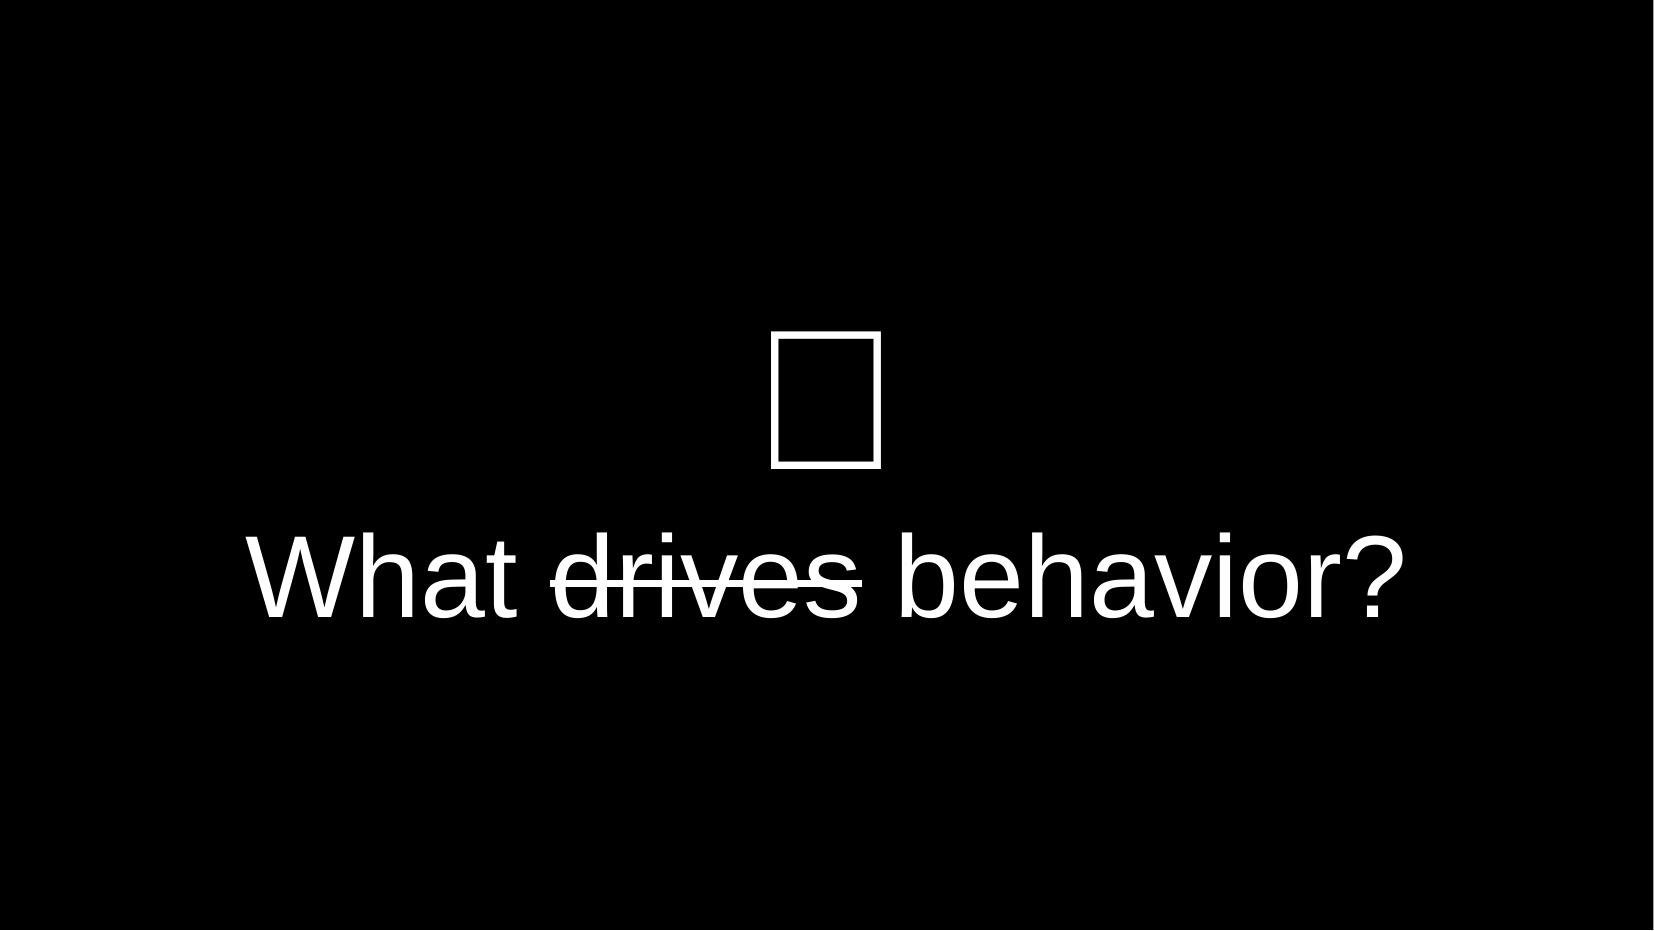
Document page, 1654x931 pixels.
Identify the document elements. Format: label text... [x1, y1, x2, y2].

subtitle 🤔 What drives behavior? [82, 0, 1571, 931]
